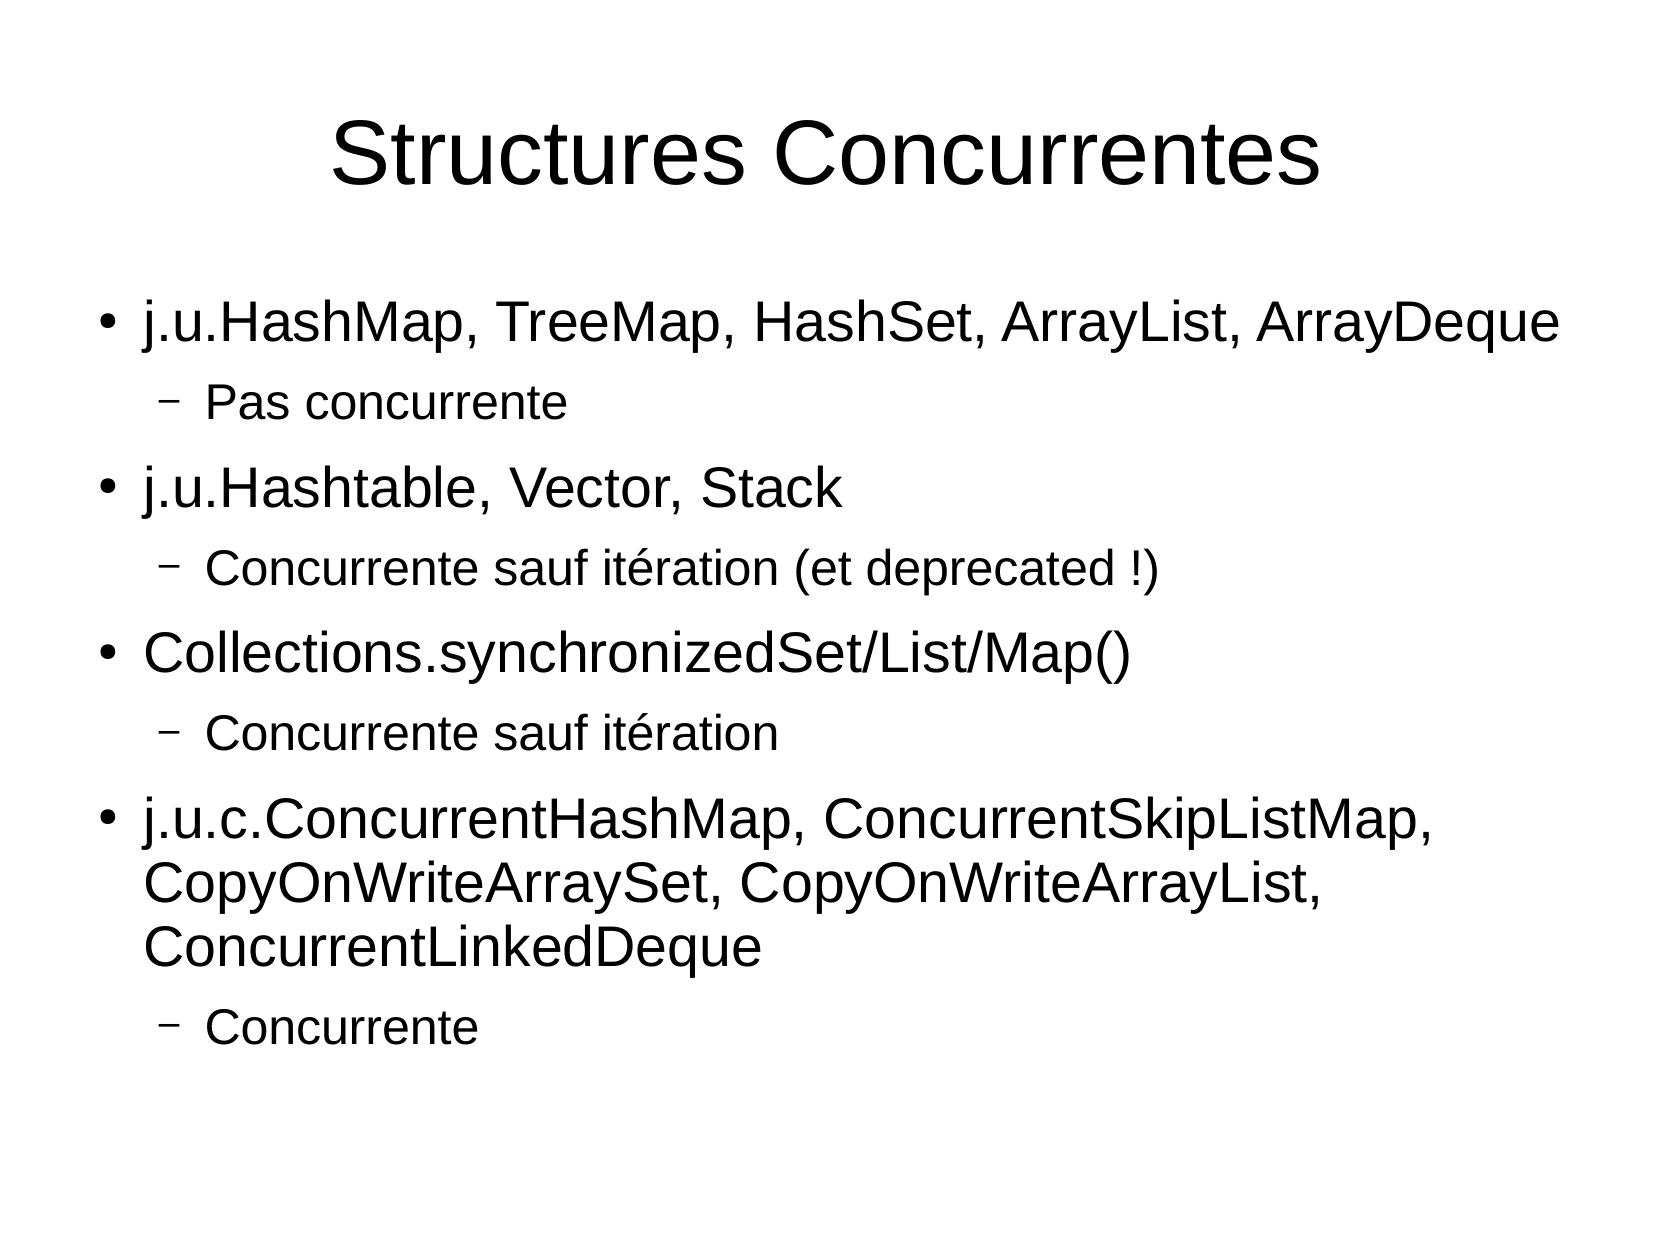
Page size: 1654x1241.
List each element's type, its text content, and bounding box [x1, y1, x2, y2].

title Structures Concurrentes [82, 49, 1571, 257]
list j.u.HashMap, TreeMap, HashSet, ArrayList, ArrayDeque Pas concurrente j.u.Hashtable, Vector, Stack Concurrente sauf itération (et deprecated !) Collections.synchronizedSet/List/Map() Concurrente sauf itération j.u.c.ConcurrentHashMap, ConcurrentSkipListMap, CopyOnWriteArraySet, CopyOnWriteArrayList, ConcurrentLinkedDeque Concurrente [82, 290, 1571, 1126]
